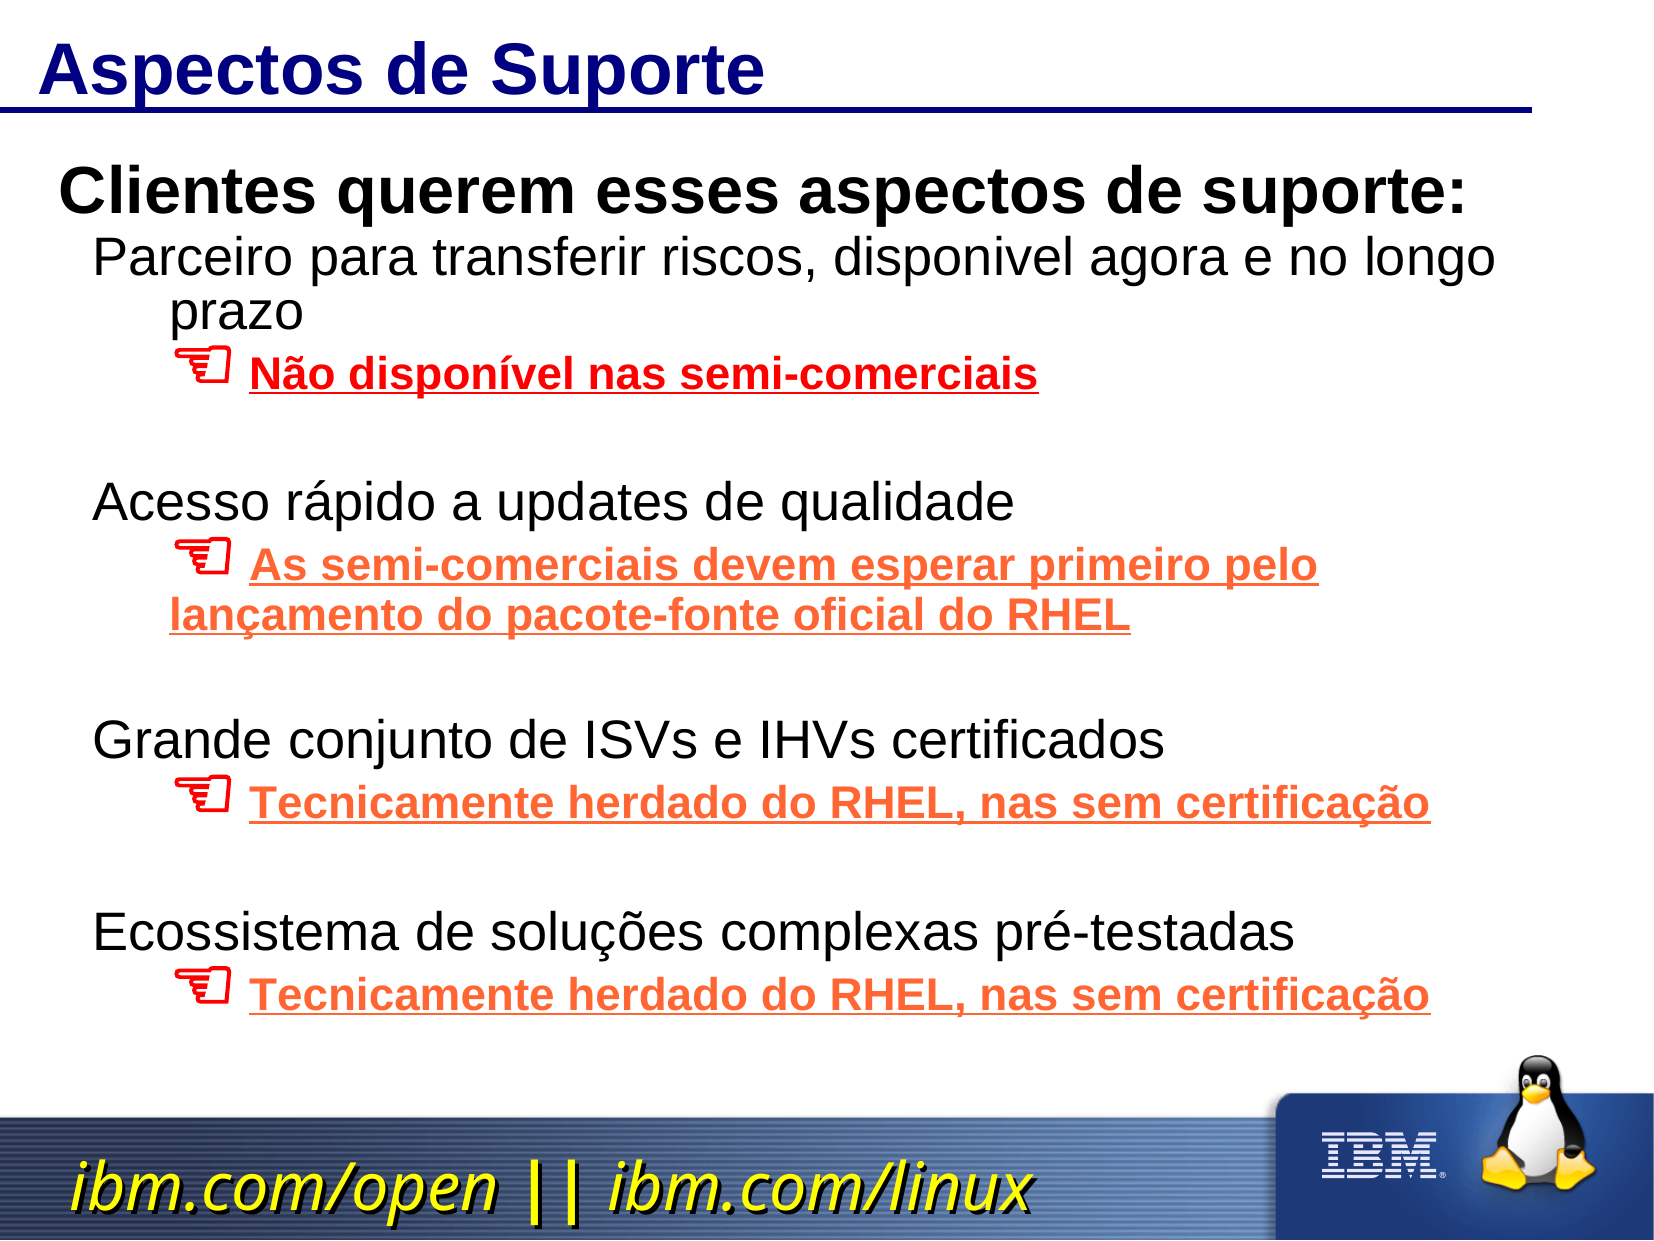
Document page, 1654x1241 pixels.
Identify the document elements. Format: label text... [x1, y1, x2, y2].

list Parceiro para transferir riscos, disponivel agora e no longo prazo  Não disponível nas semi-comerciais Acesso rápido a updates de qualidade  As semi-comerciais devem esperar primeiro pelo lançamento do pacote-fonte oficial do RHEL Grande conjunto de ISVs e IHVs certificados  Tecnicamente herdado do RHEL, nas sem certificação Ecossistema de soluções complexas pré-testadas  Tecnicamente herdado do RHEL, nas sem certificação [92, 258, 1548, 1084]
text_box Aspectos de Suporte [22, 15, 1433, 118]
picture [0, 1054, 1654, 1240]
text_box Clientes querem esses aspectos de suporte: [58, 147, 1593, 258]
